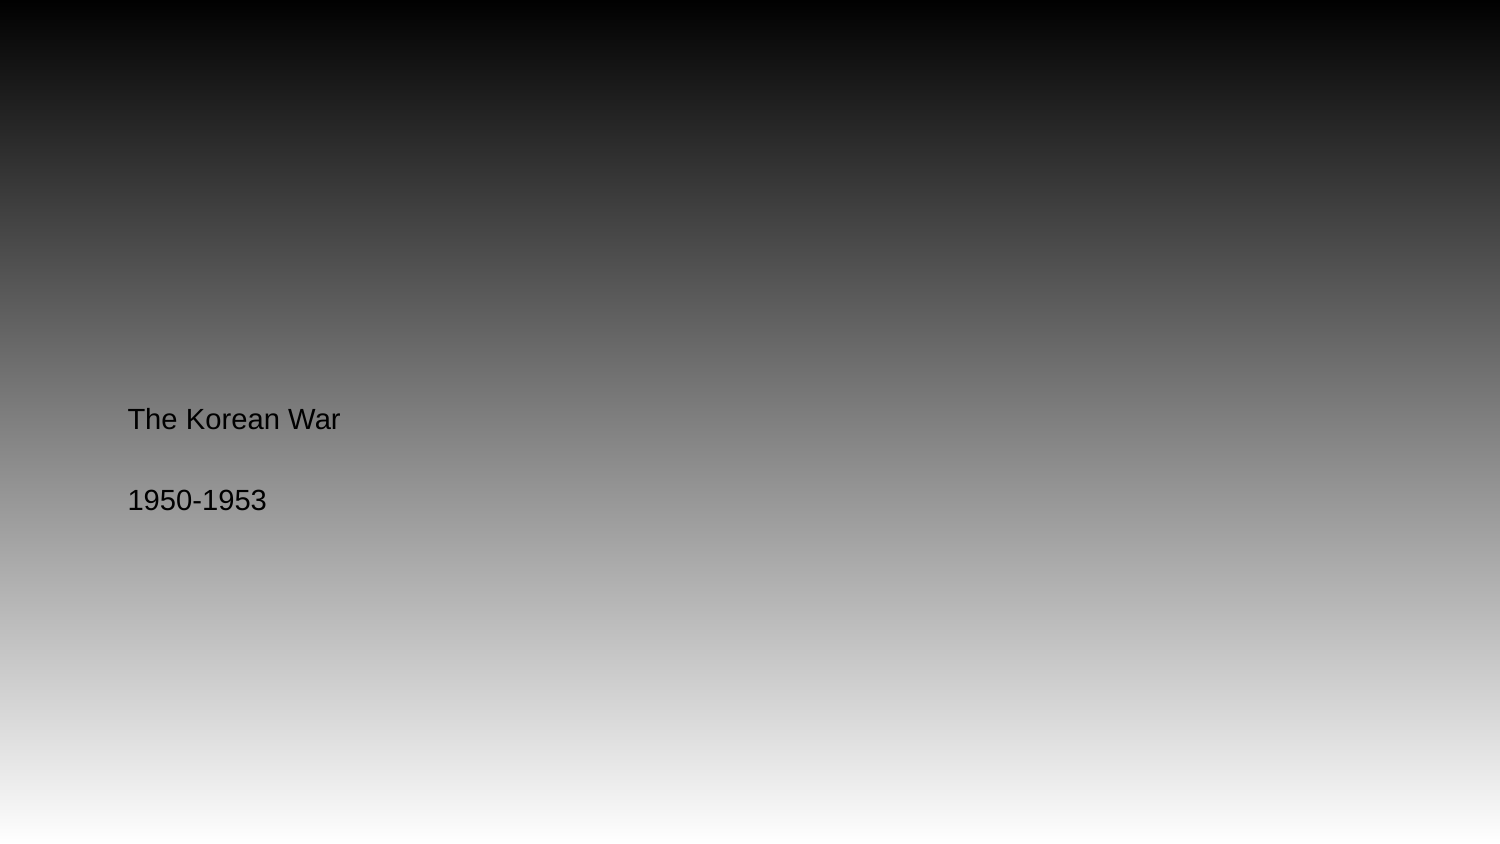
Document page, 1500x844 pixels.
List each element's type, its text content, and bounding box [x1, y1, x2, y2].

subtitle 1950-1953 [112, 465, 1388, 595]
title The Korean War [112, 259, 1388, 450]
